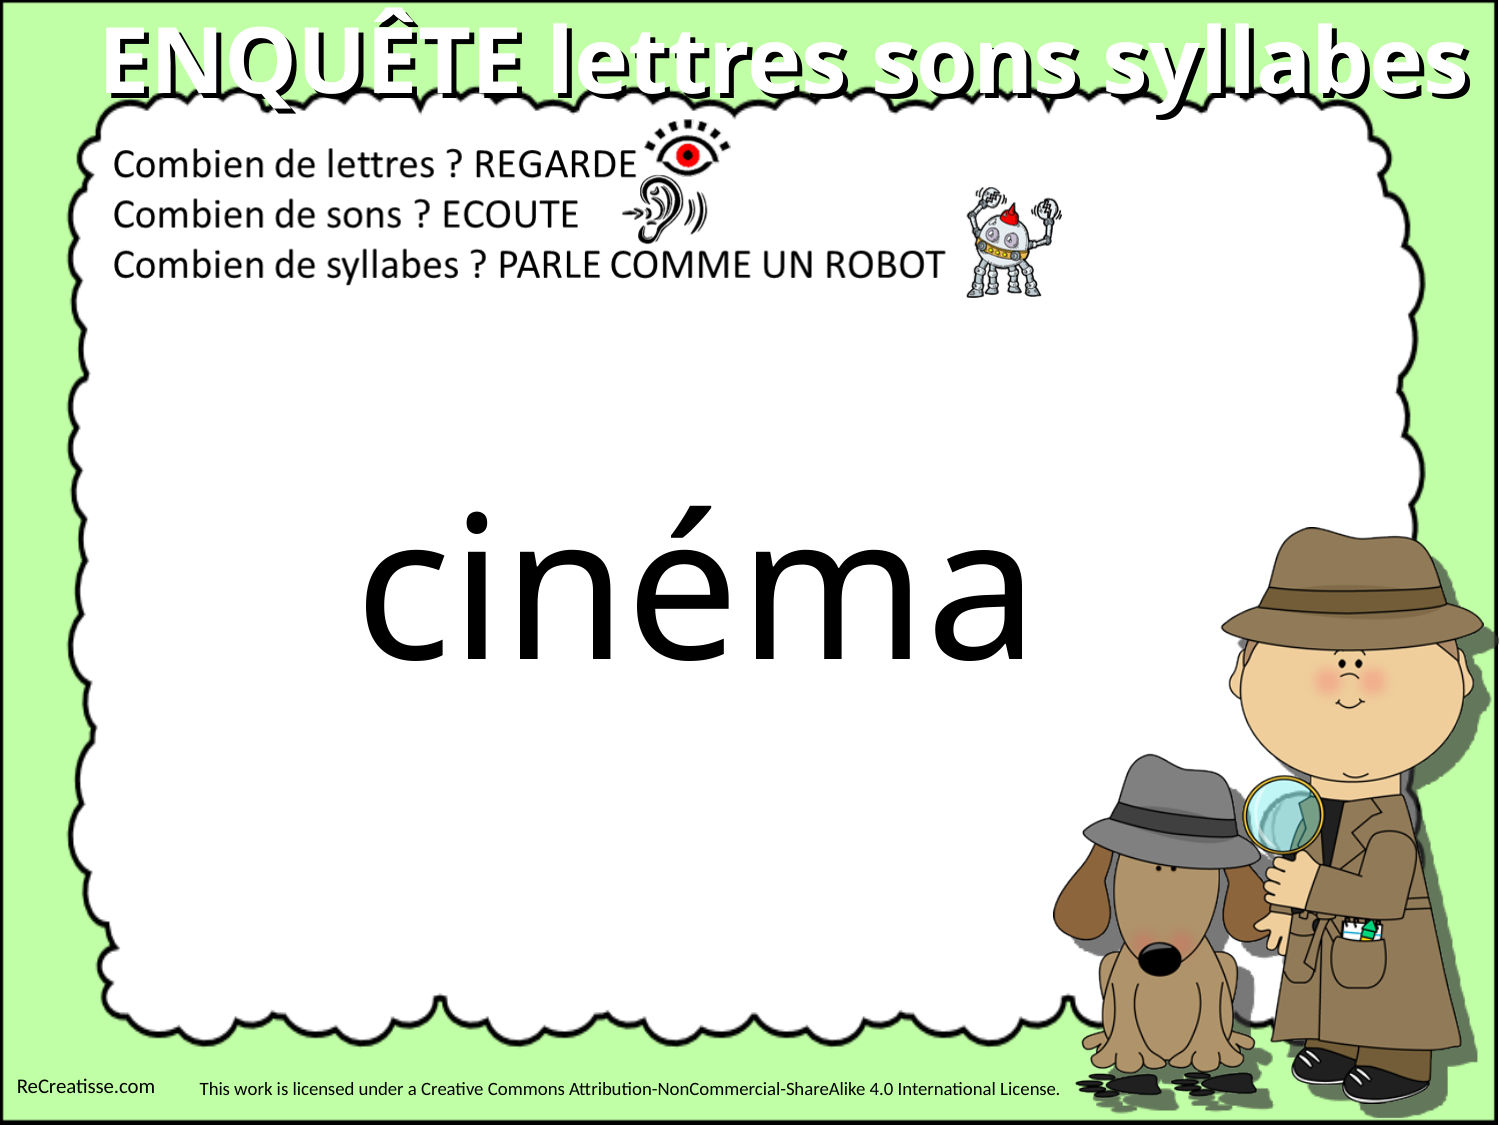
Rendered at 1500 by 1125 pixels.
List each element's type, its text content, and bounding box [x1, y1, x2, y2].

text_box ENQUÊTE lettres sons syllabes [84, 0, 1486, 120]
text_box This work is licensed under a Creative Commons Attribution-NonCommercial-ShareAlike 4.0 International License. [185, 1069, 1097, 1107]
picture [0, 0, 1498, 1125]
text_box ReCreatisse.com [2, 1065, 170, 1105]
text_box cinéma [341, 452, 1054, 707]
